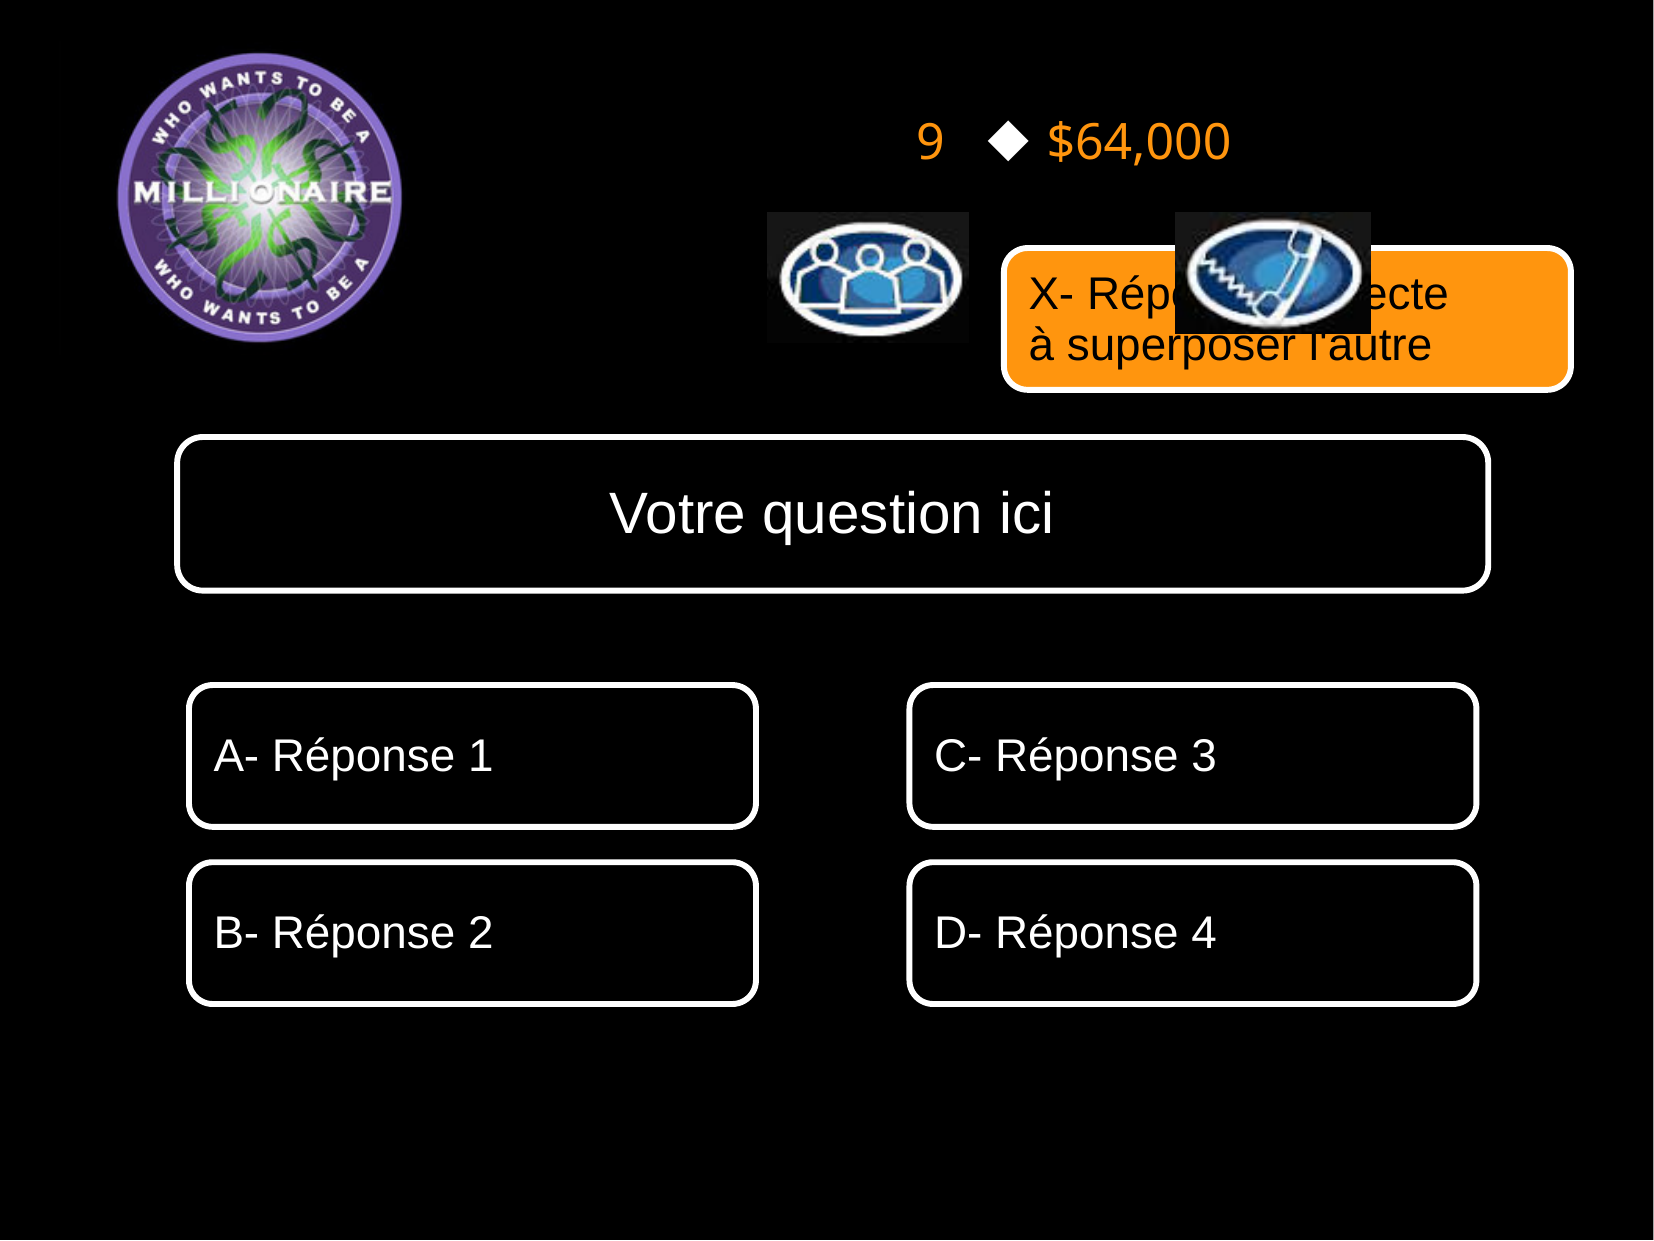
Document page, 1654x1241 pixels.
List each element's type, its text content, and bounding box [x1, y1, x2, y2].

text_box 9  $64,000 [774, 106, 1458, 213]
picture [59, 41, 477, 355]
text_box C- Réponse 3 [909, 685, 1477, 827]
text_box A- Réponse 1 [188, 685, 756, 827]
text_box Votre question ici [177, 437, 1489, 591]
picture [1175, 212, 1371, 334]
text_box B- Réponse 2 [188, 862, 756, 1004]
picture [767, 212, 969, 343]
text_box D- Réponse 4 [909, 862, 1477, 1004]
text_box X- Réponse correcte à superposer l'autre [1003, 248, 1571, 390]
